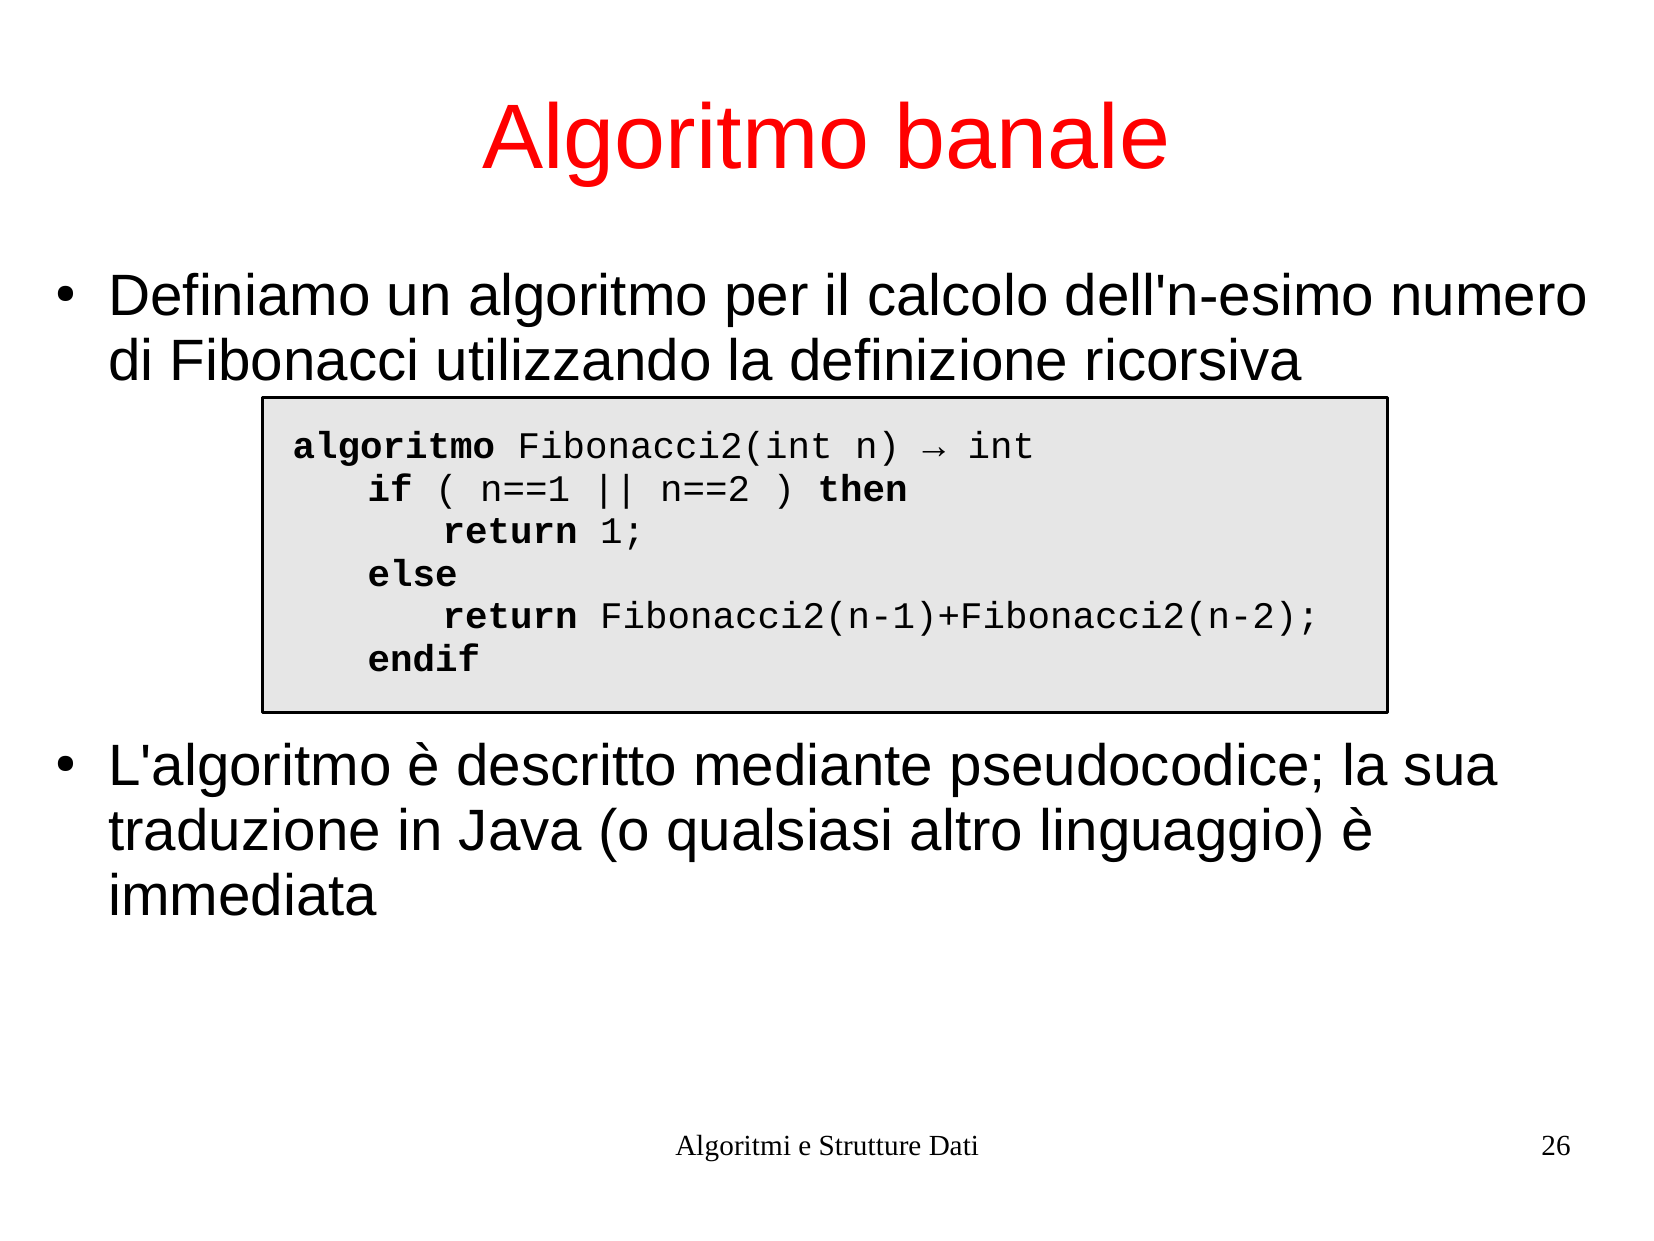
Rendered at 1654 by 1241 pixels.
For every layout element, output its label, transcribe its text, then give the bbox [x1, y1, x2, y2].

text_box algoritmo Fibonacci2(int n) → int if ( n==1 || n==2 ) then return 1; else return Fibonacci2(n-1)+Fibonacci2(n-2); endif [262, 397, 1388, 713]
title Algoritmo banale [82, 49, 1571, 226]
list Definiamo un algoritmo per il calcolo dell'n-esimo numero di Fibonacci utilizzando la definizione ricorsiva L'algoritmo è descritto mediante pseudocodice; la sua traduzione in Java (o qualsiasi altro linguaggio) è immediata [37, 262, 1613, 1109]
